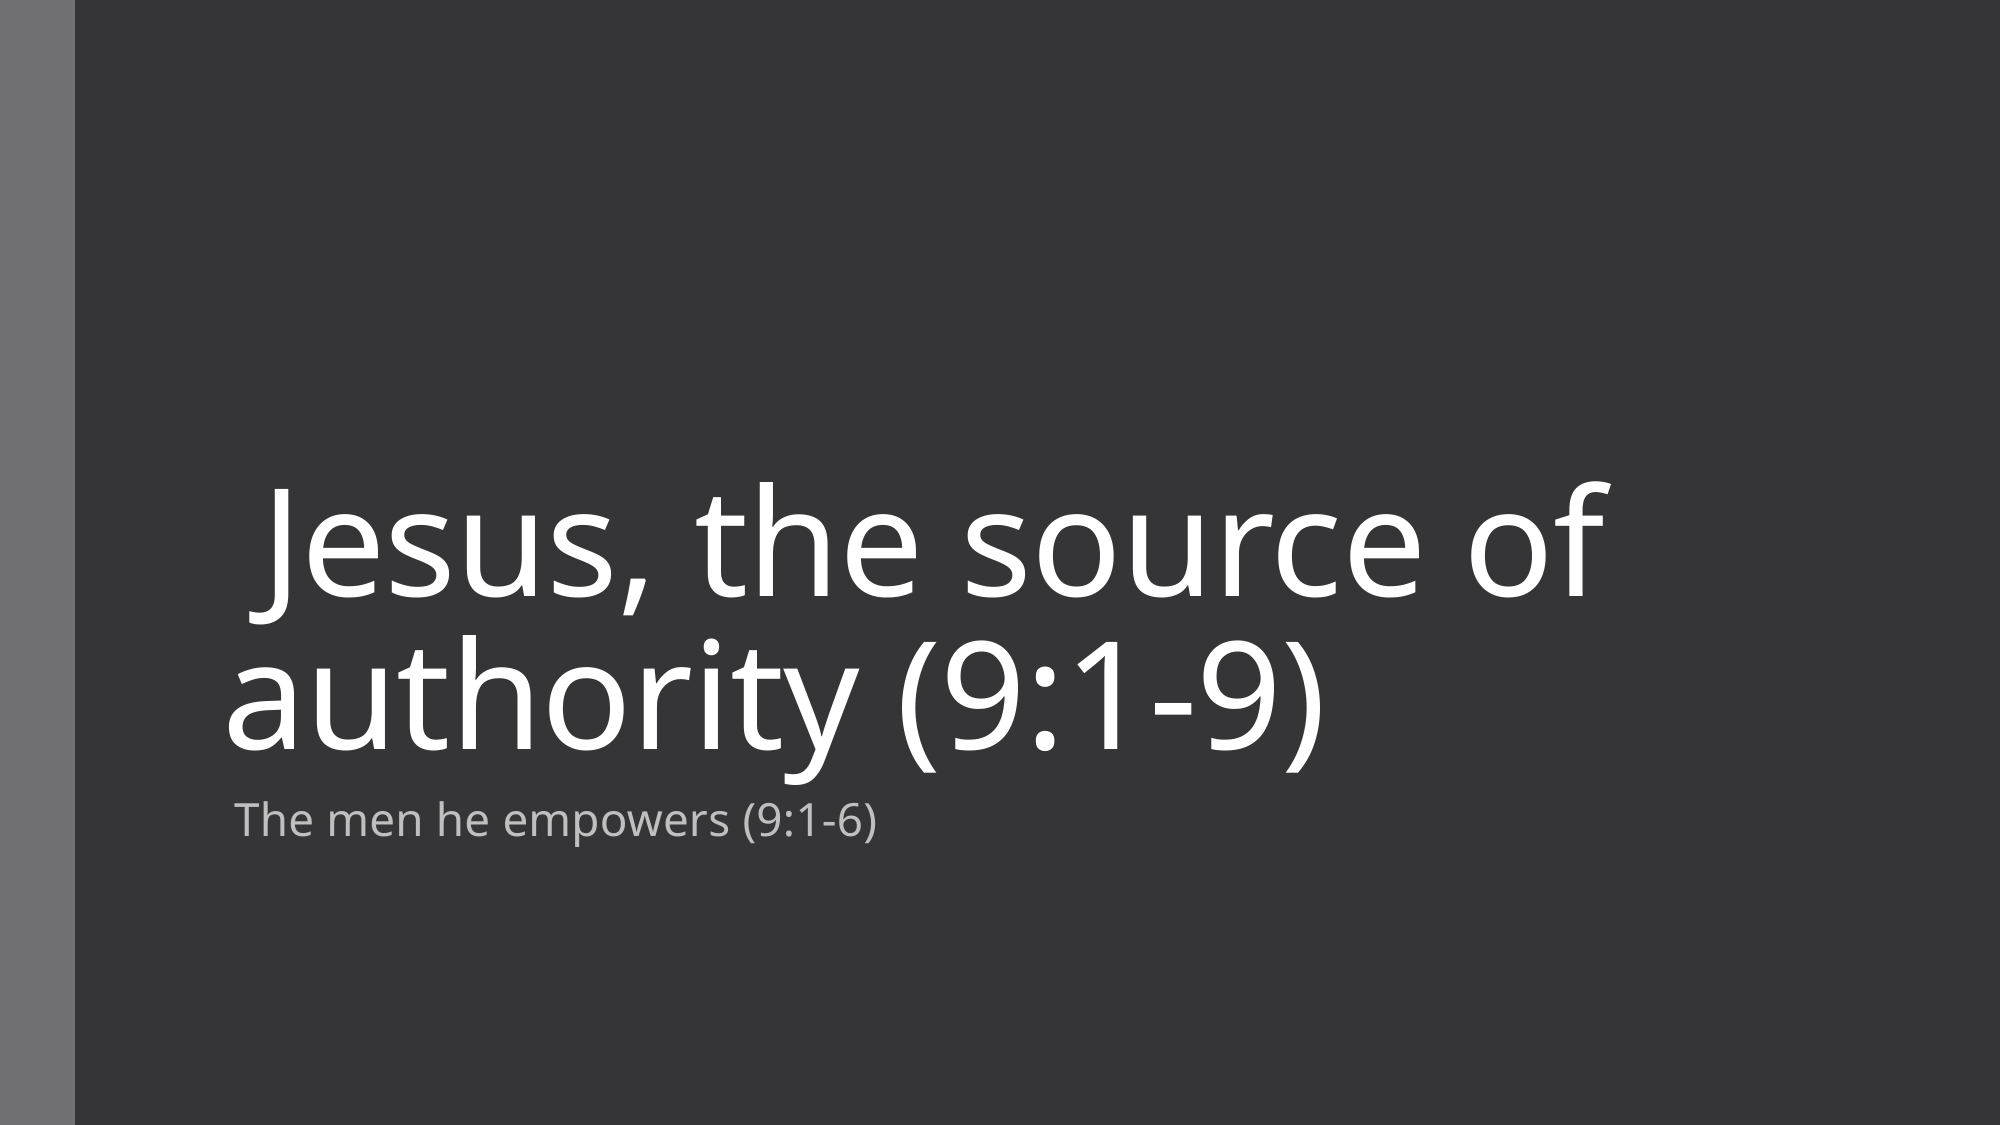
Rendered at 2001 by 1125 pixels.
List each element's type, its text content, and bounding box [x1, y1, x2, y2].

subtitle The men he empowers (9:1-6) [206, 787, 1752, 1066]
title Jesus, the source of authority (9:1-9) [206, 124, 1752, 787]
